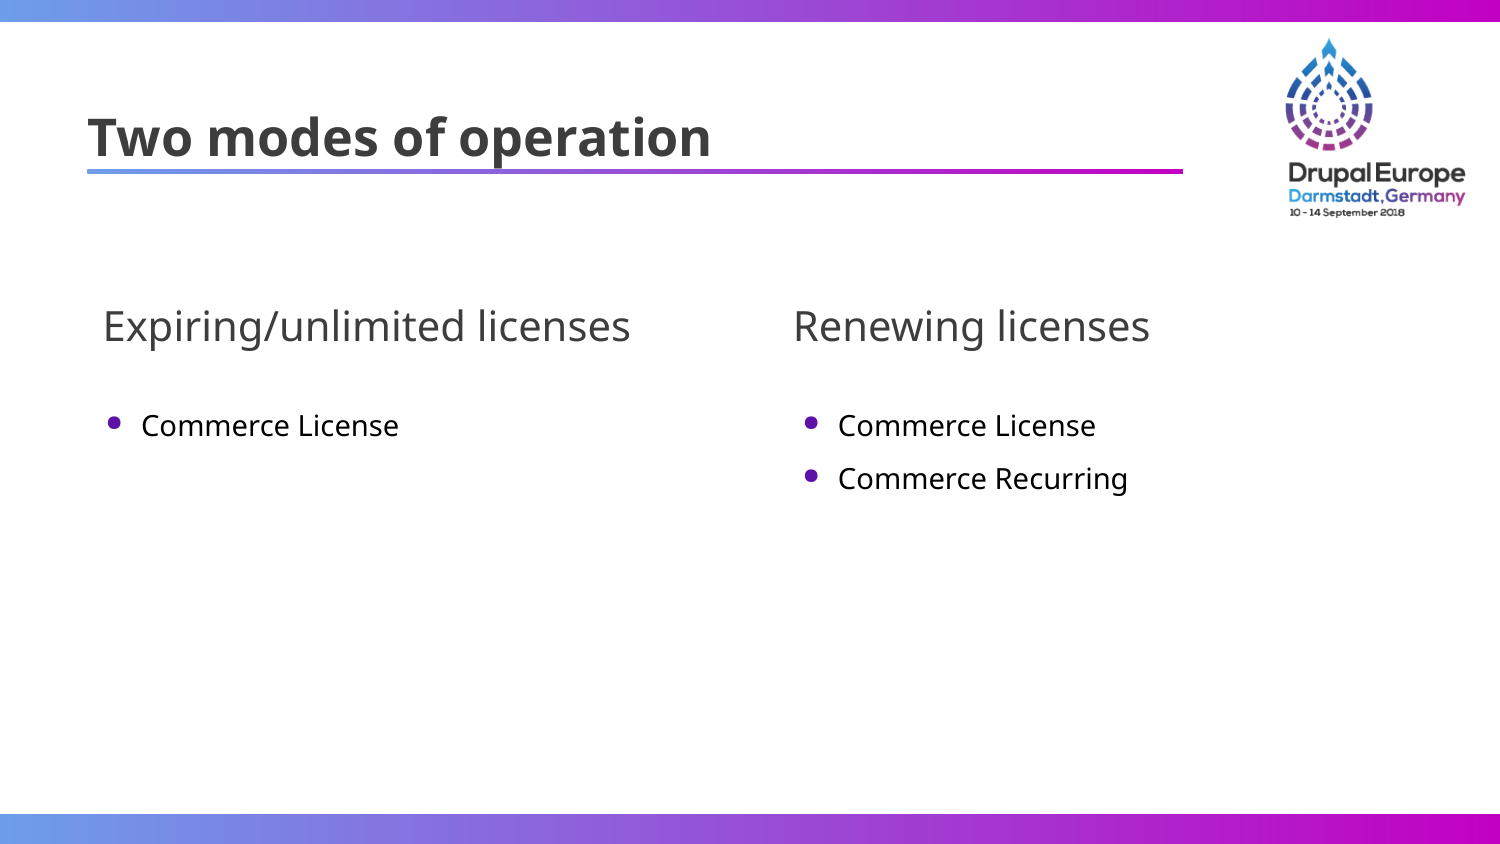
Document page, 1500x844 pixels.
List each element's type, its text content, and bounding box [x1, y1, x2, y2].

text_box Commerce License [90, 375, 706, 682]
text_box Commerce License Commerce Recurring [787, 375, 1402, 682]
text_box Expiring/unlimited licenses [87, 276, 739, 779]
text_box [964, 169, 1183, 174]
text_box Two modes of operation [72, 89, 964, 176]
text_box Renewing licenses [777, 276, 1429, 779]
text_box [0, 814, 1500, 844]
picture [1285, 37, 1466, 219]
text_box [0, 0, 1500, 22]
